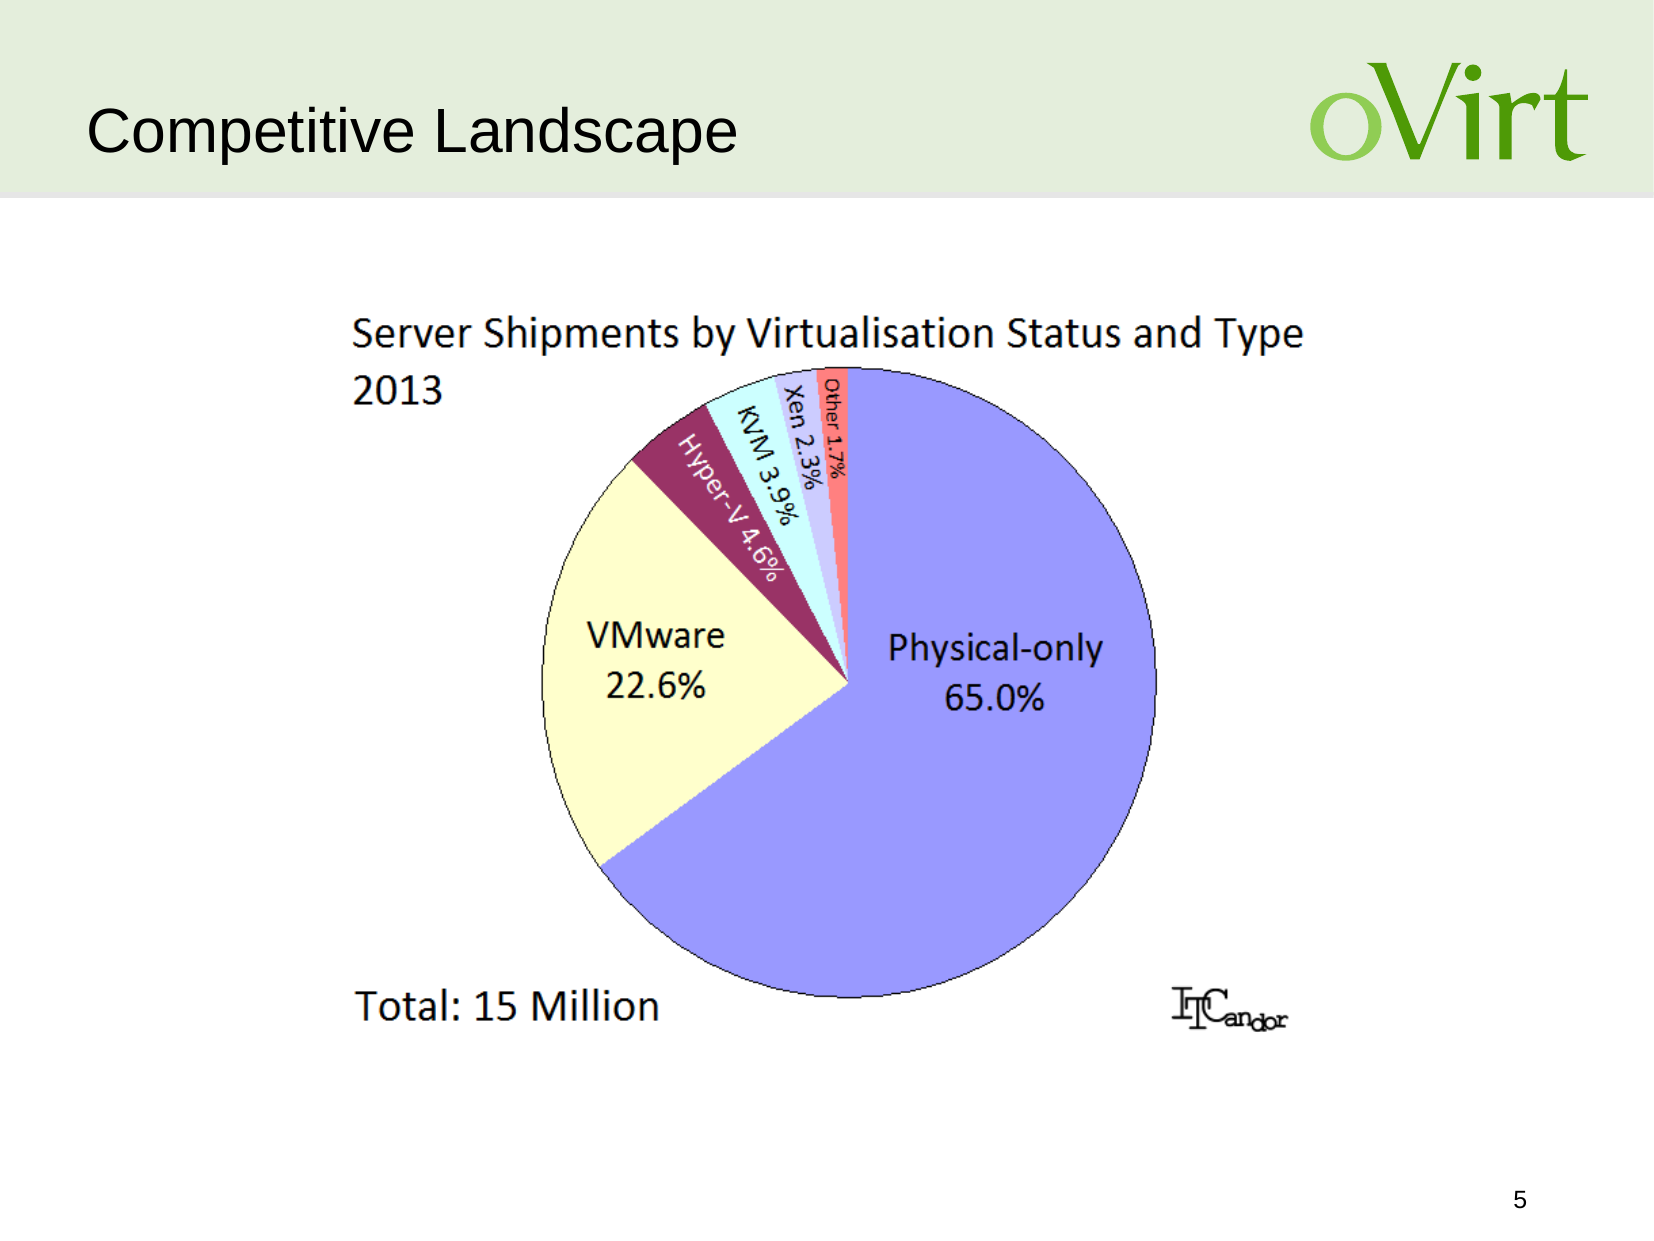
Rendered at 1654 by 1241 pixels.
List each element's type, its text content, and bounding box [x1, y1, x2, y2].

picture [337, 299, 1313, 1051]
title Competitive Landscape [86, 36, 1307, 225]
